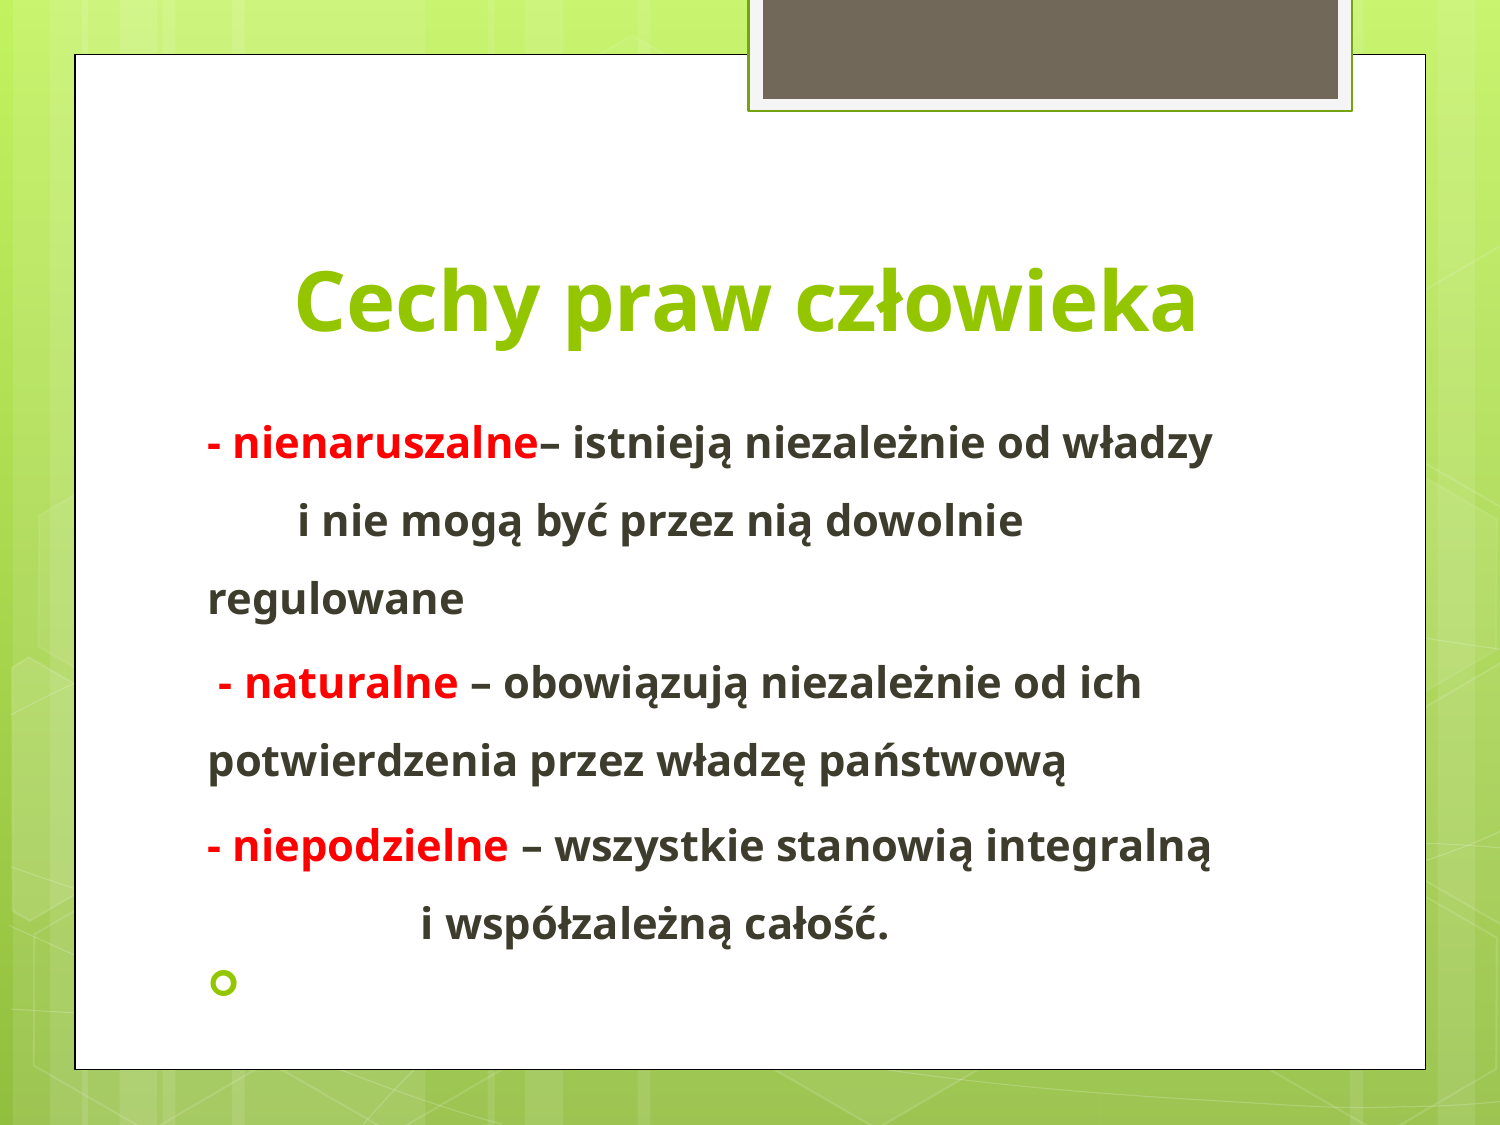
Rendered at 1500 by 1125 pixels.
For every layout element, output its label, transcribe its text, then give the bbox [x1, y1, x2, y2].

list - nienaruszalne– istnieją niezależnie od władzy i nie mogą być przez nią dowolnie regulowane - naturalne – obowiązują niezależnie od ich potwierdzenia przez władzę państwową - niepodzielne – wszystkie stanowią integralną i współzależną całość. [171, 381, 1283, 957]
title Cechy praw człowieka [171, 168, 1324, 357]
